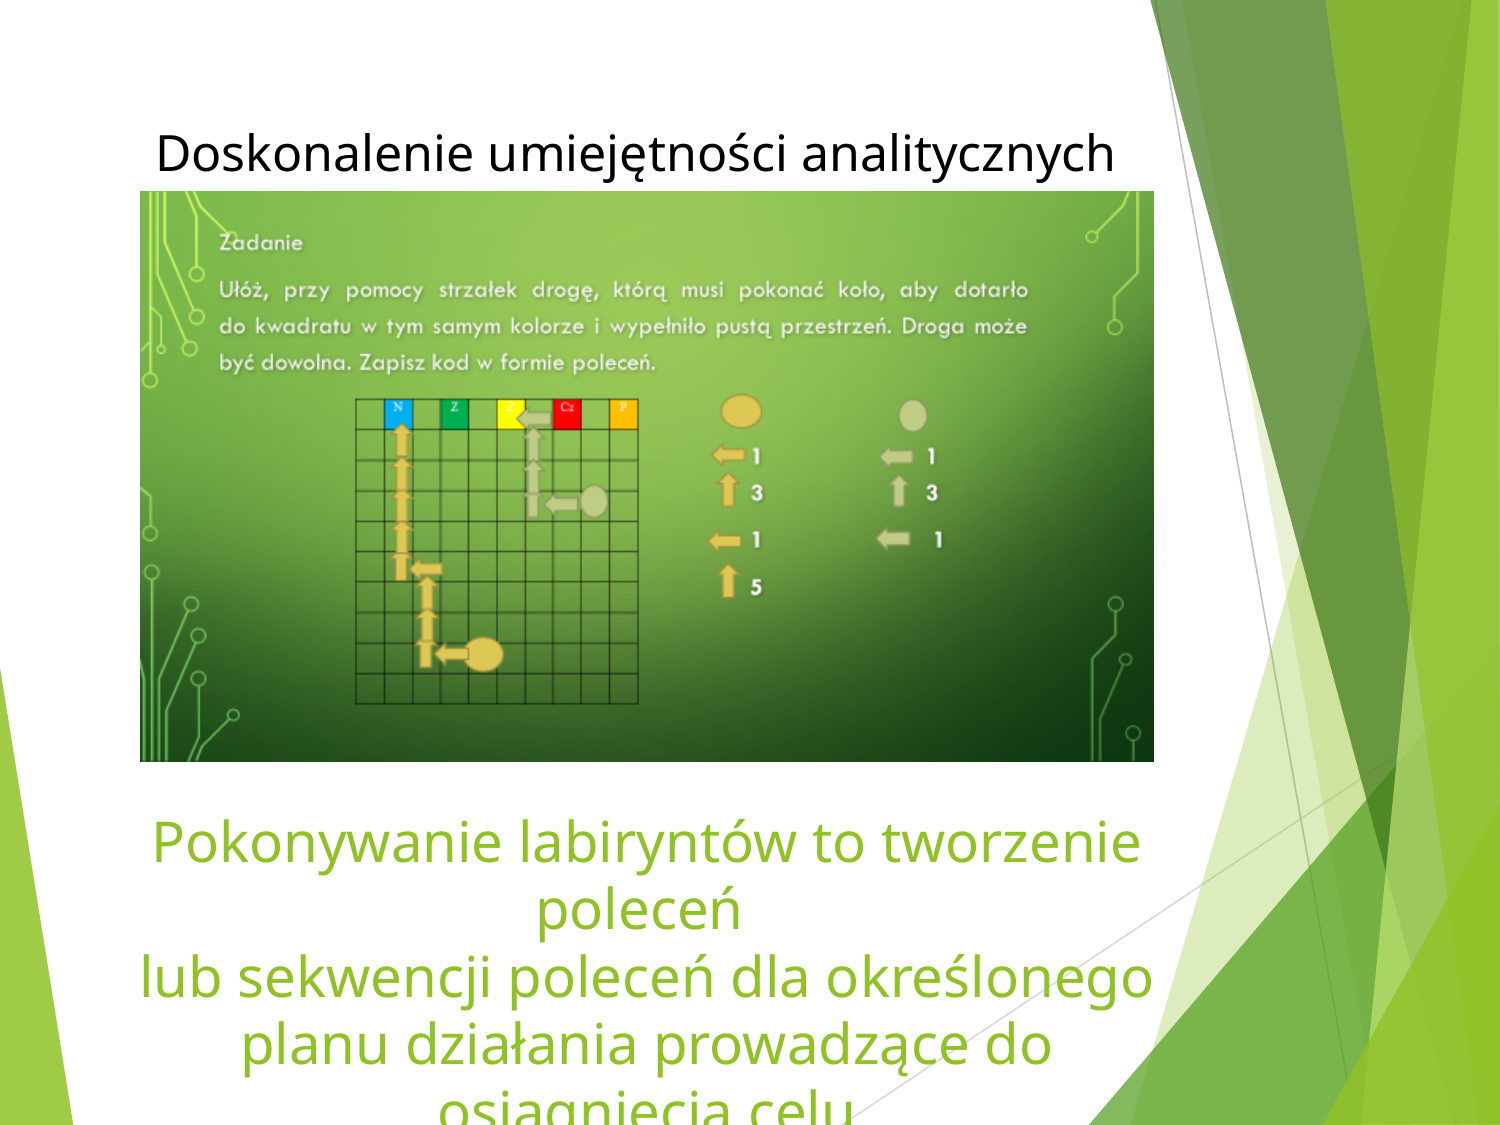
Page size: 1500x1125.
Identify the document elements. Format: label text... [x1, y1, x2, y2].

text_box Doskonalenie umiejętności analitycznych [140, 113, 1145, 189]
title Pokonywanie labiryntów to tworzenie poleceń lub sekwencji poleceń dla określonego planu działania prowadzące do osiągnięcia celu [74, 798, 1220, 1071]
picture [140, 191, 1154, 762]
